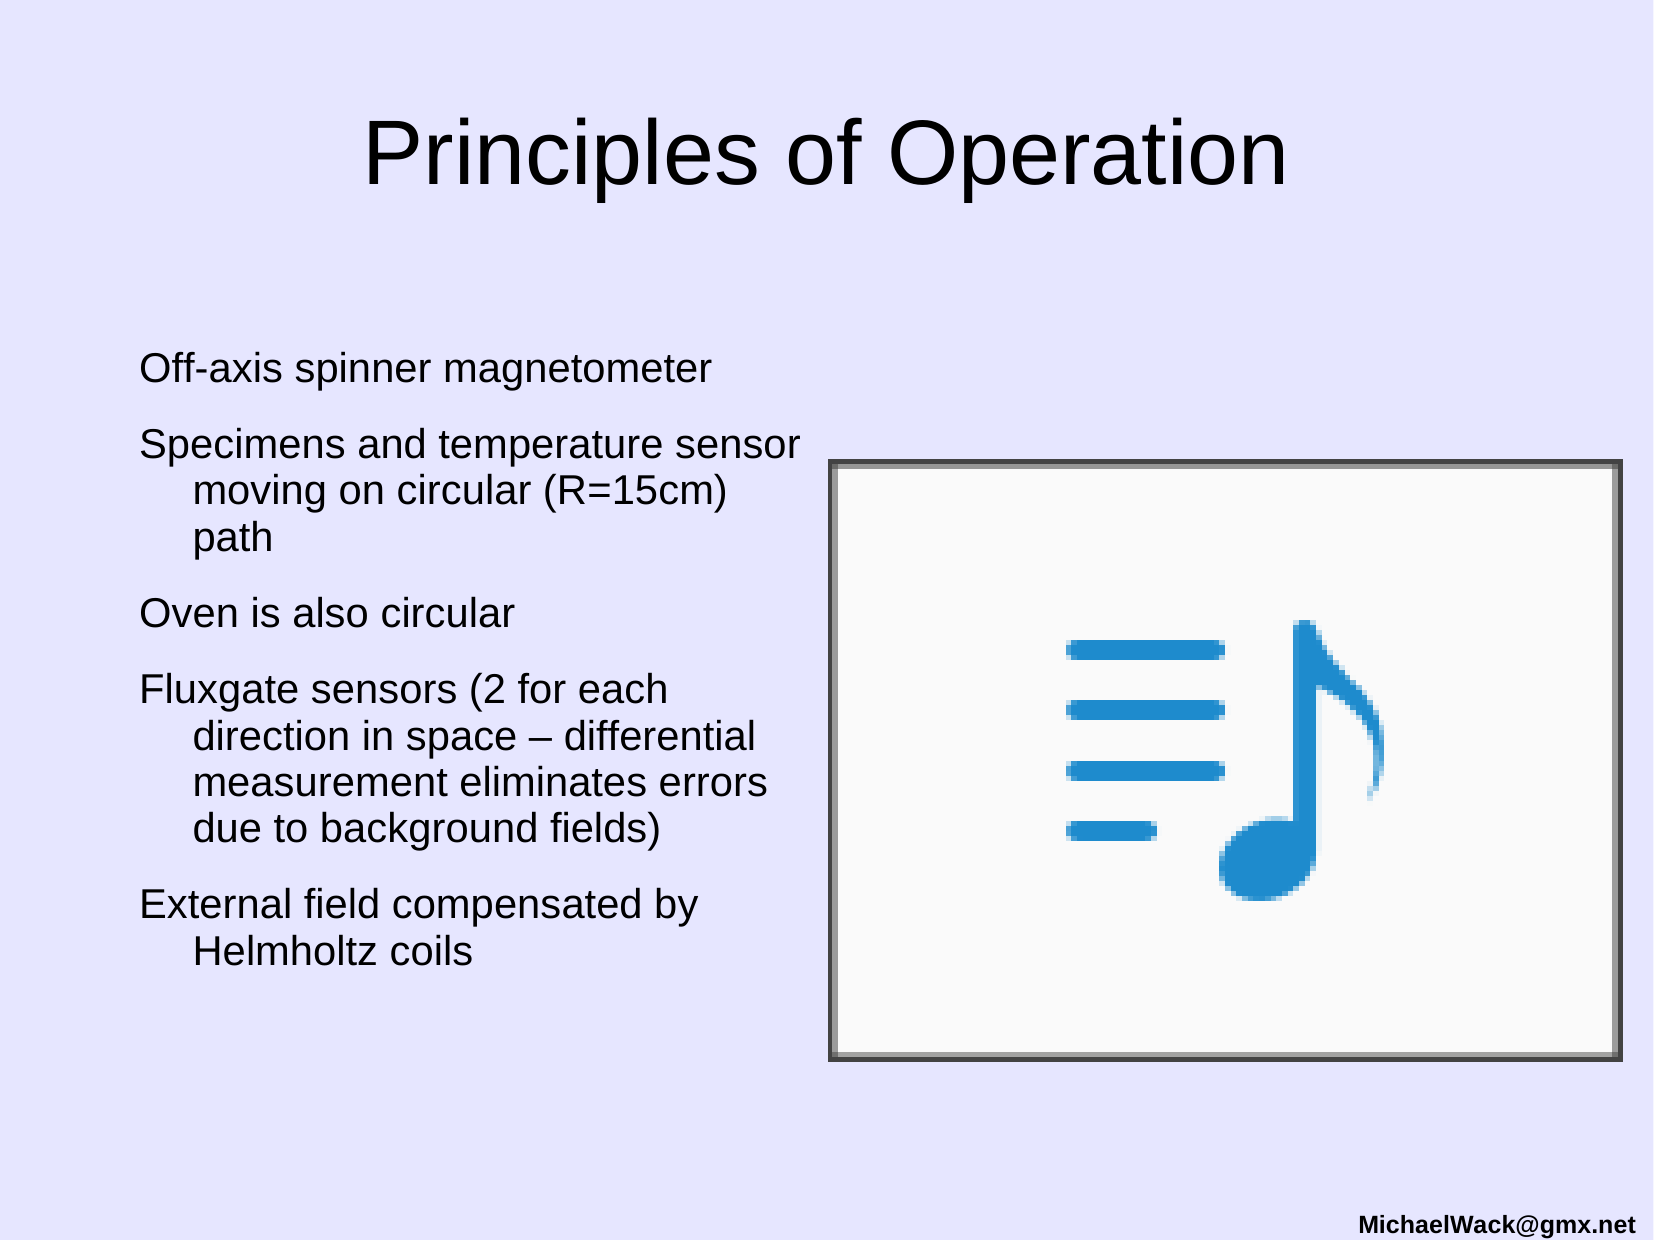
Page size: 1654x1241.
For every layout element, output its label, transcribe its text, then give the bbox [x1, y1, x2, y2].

title Principles of Operation [82, 49, 1571, 257]
list Off-axis spinner magnetometer Specimens and temperature sensor moving on circular (R=15cm) path Oven is also circular Fluxgate sensors (2 for each direction in space – differential measurement eliminates errors due to background fields) External field compensated by Helmholtz coils [121, 344, 811, 1127]
text_box [826, 458, 1625, 1063]
